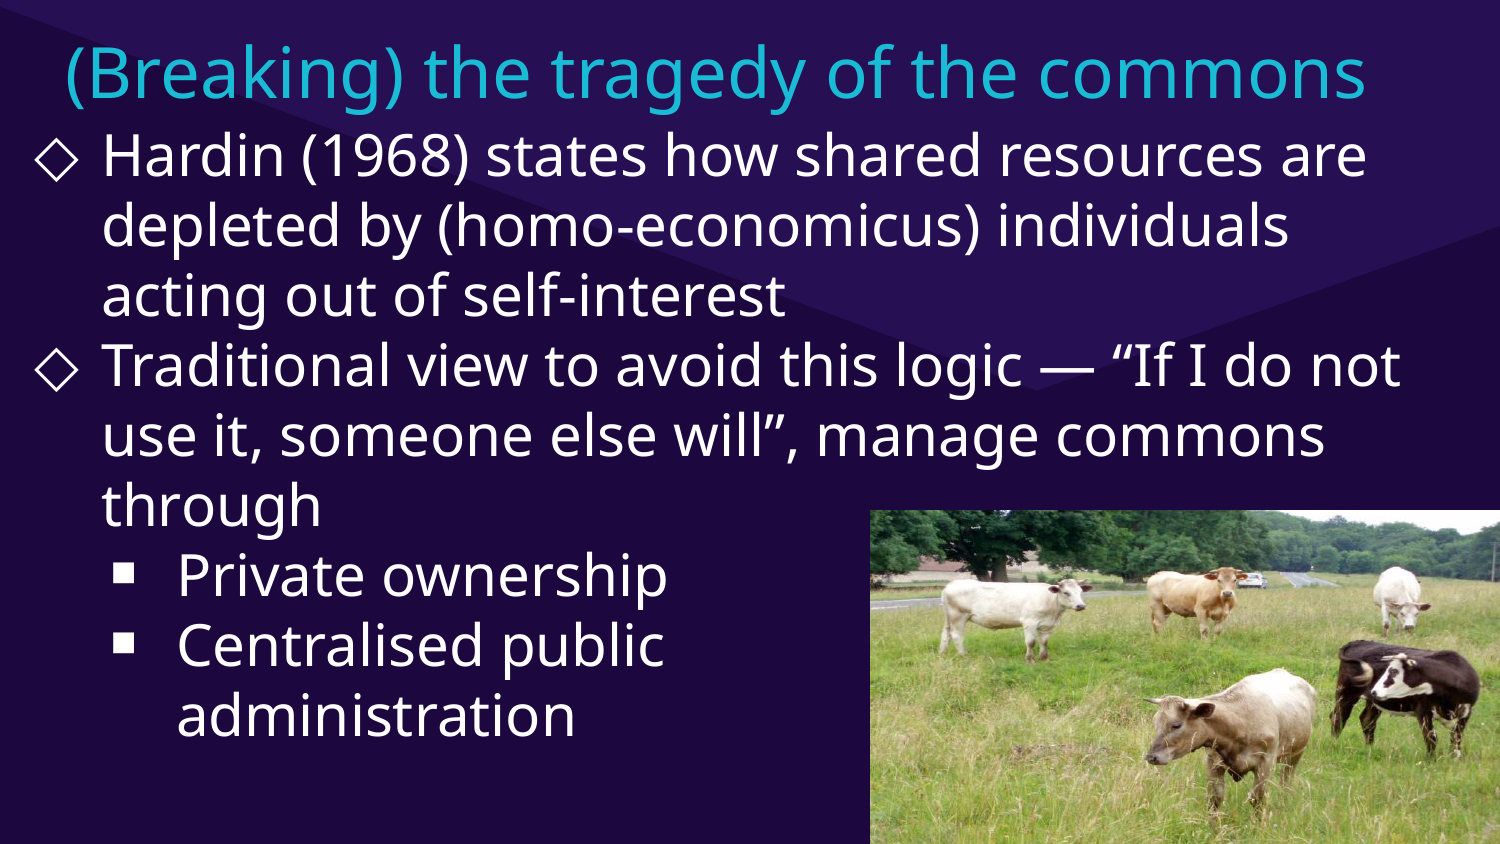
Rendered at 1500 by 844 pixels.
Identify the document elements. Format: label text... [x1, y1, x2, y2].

picture [870, 510, 1500, 844]
title (Breaking) the tragedy of the commons [50, 22, 1472, 129]
list Hardin (1968) states how shared resources are depleted by (homo-economicus) individuals acting out of self-interest Traditional view to avoid this logic — “If I do not use it, someone else will”, manage commons through Private ownership Centralised public administration [11, 103, 1447, 805]
